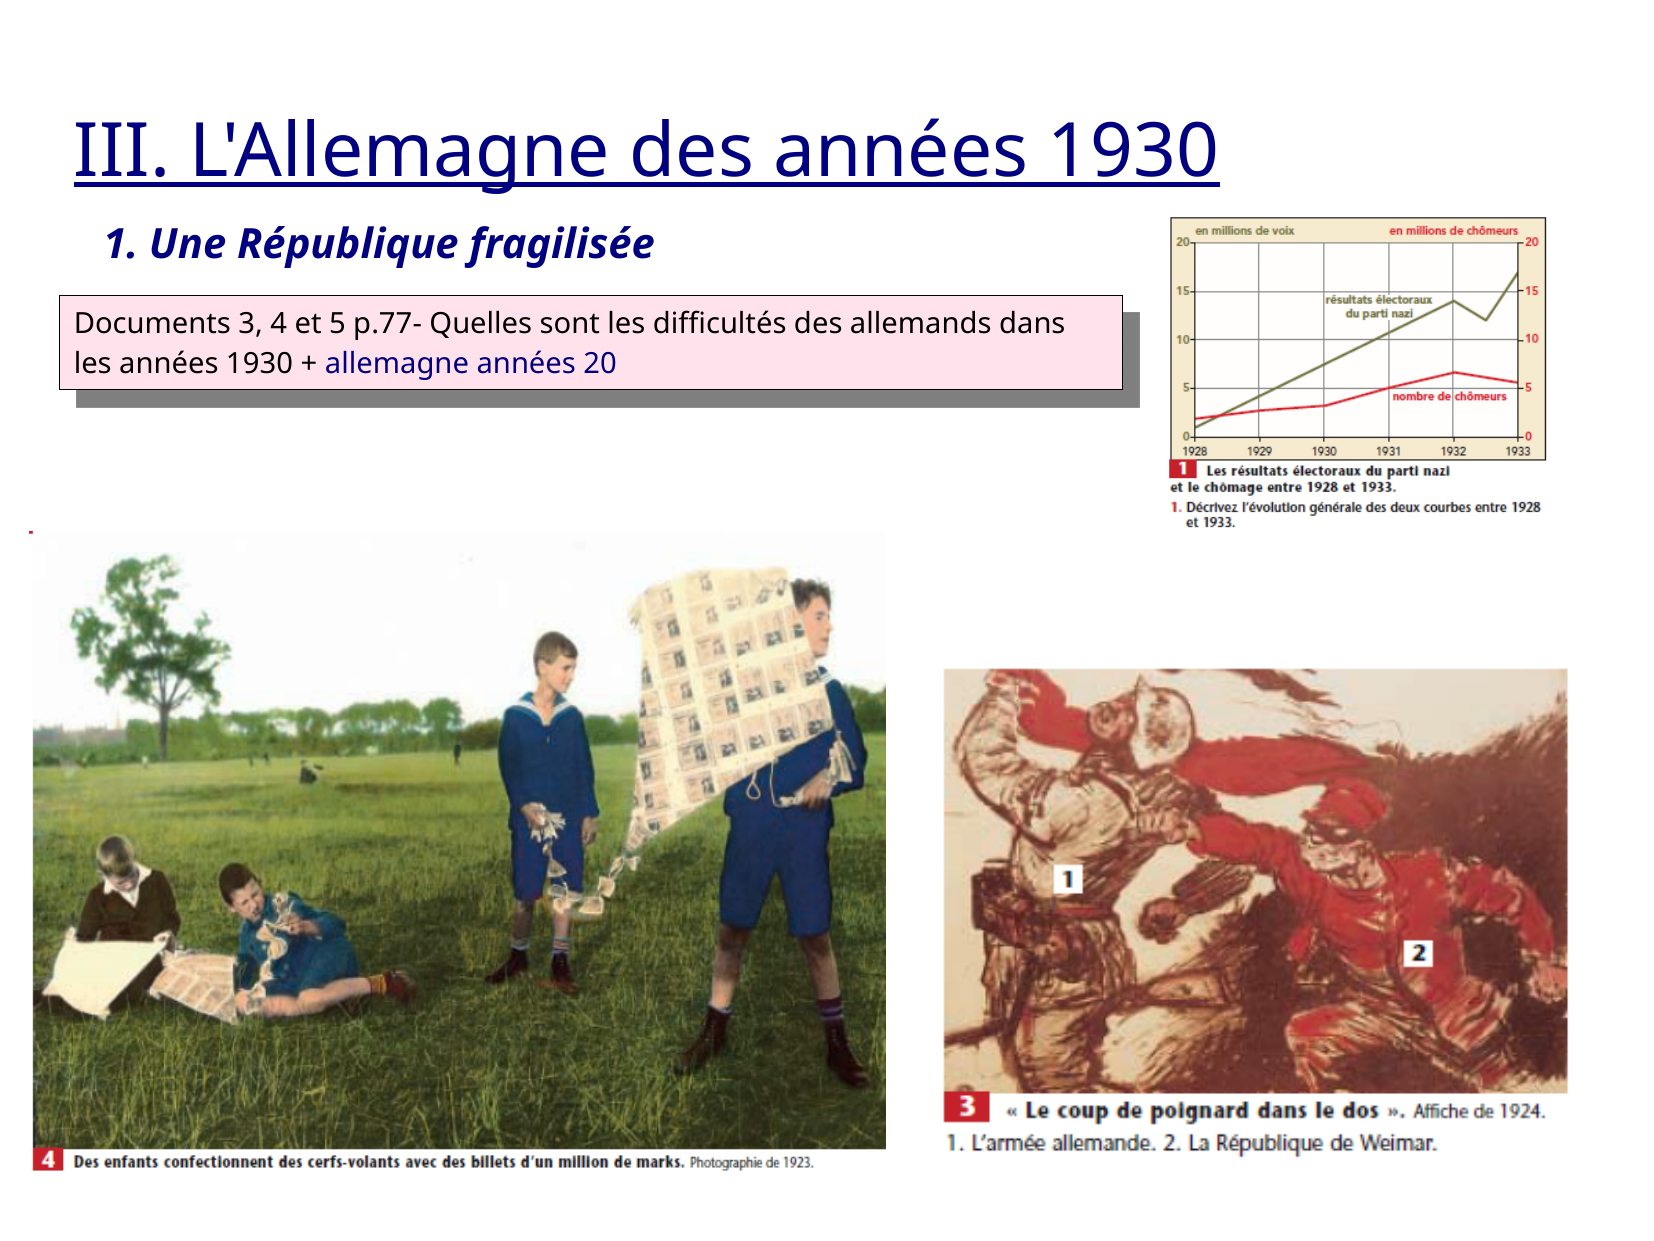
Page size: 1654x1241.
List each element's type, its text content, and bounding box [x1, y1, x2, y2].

text_box Documents 3, 4 et 5 p.77- Quelles sont les difficultés des allemands dans les années 1930 + allemagne années 20 [59, 295, 1123, 382]
picture [930, 649, 1595, 1194]
picture [29, 531, 886, 1178]
picture [1168, 206, 1565, 546]
text_box 1. Une République fragilisée [88, 206, 768, 274]
text_box III. L'Allemagne des années 1930 [59, 88, 1477, 198]
